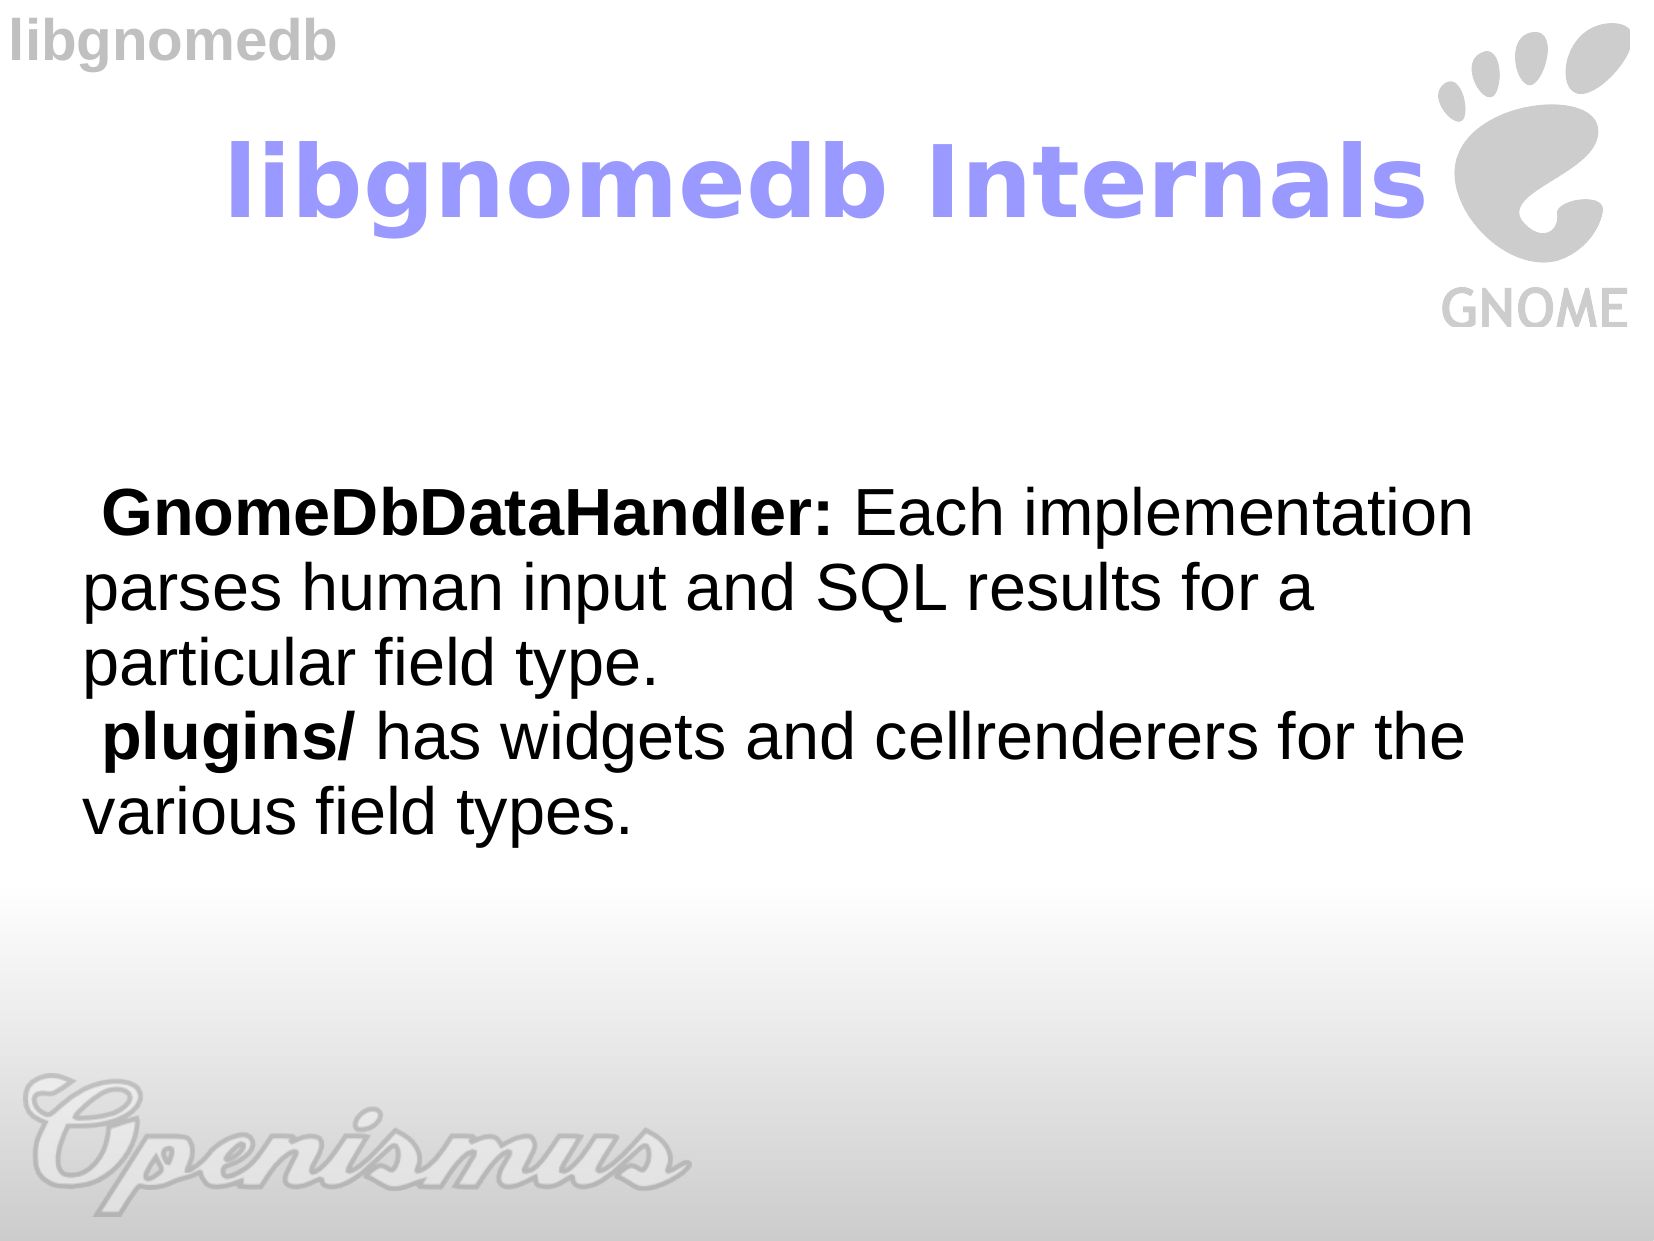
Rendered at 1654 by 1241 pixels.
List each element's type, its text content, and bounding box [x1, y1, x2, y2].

picture [23, 1073, 692, 1217]
subtitle GnomeDbDataHandler: Each implementation parses human input and SQL results for a particular field type. plugins/ has widgets and cellrenderers for the various field types. [82, 297, 1571, 1102]
picture [1438, 23, 1630, 327]
title libgnomedb Internals [82, 116, 1571, 250]
